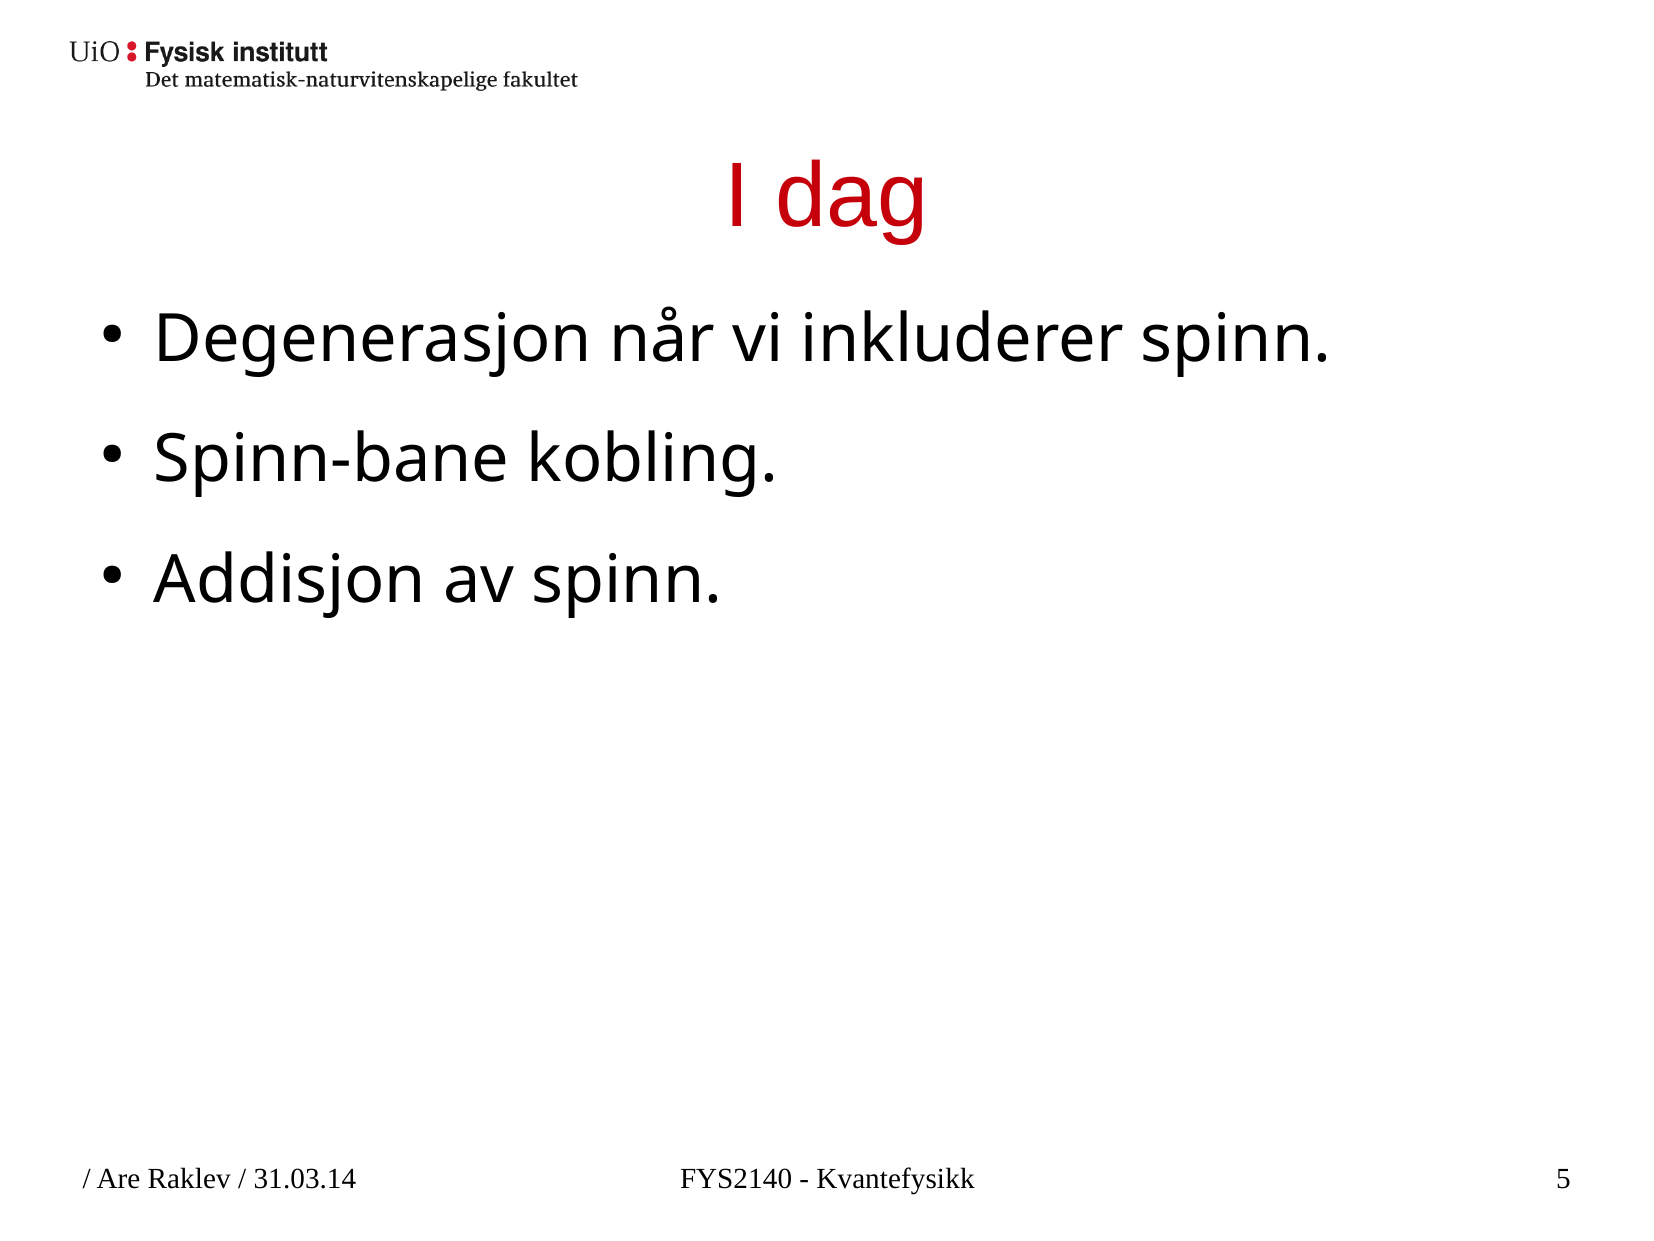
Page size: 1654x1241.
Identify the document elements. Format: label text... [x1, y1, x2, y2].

picture [68, 37, 581, 93]
list Degenerasjon når vi inkluderer spinn. Spinn-bane kobling. Addisjon av spinn. [82, 290, 1613, 1094]
title I dag [82, 90, 1571, 290]
